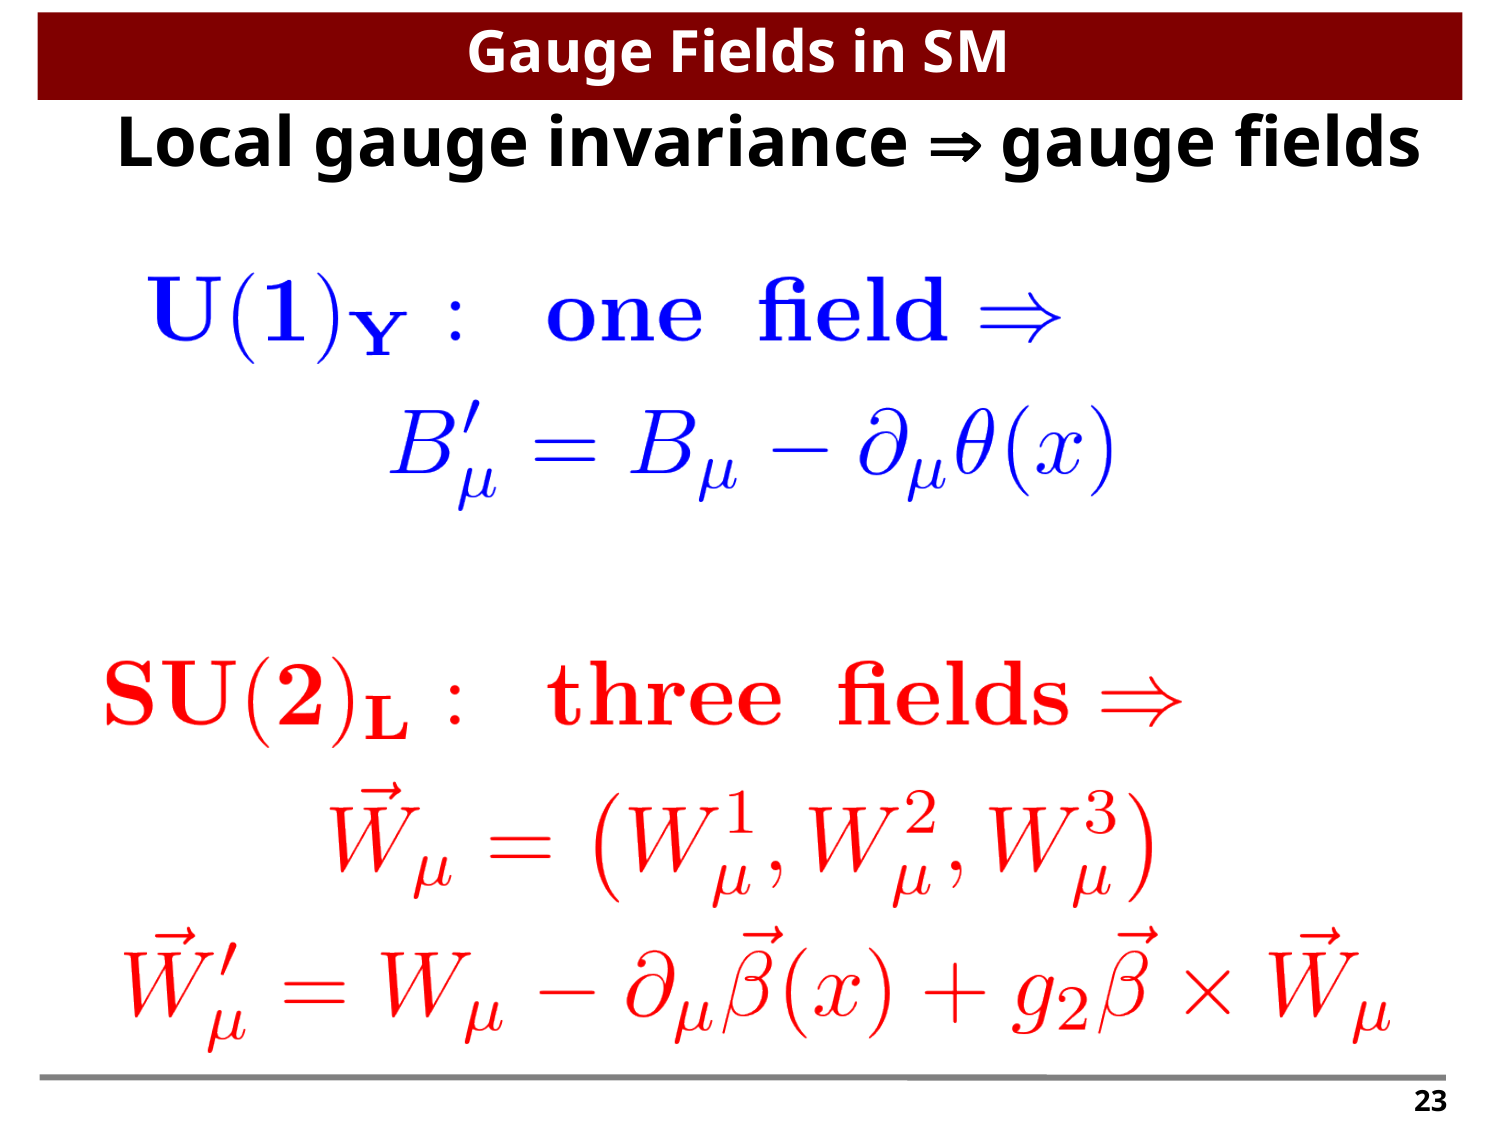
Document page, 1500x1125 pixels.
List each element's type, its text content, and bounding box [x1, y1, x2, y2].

picture [147, 272, 1061, 364]
picture [389, 399, 1112, 511]
picture [329, 781, 1153, 908]
picture [123, 925, 1390, 1053]
title Gauge Fields in SM [132, 12, 1345, 96]
list Local gauge invariance Þ gauge fields [37, 99, 1500, 240]
picture [106, 656, 1182, 748]
